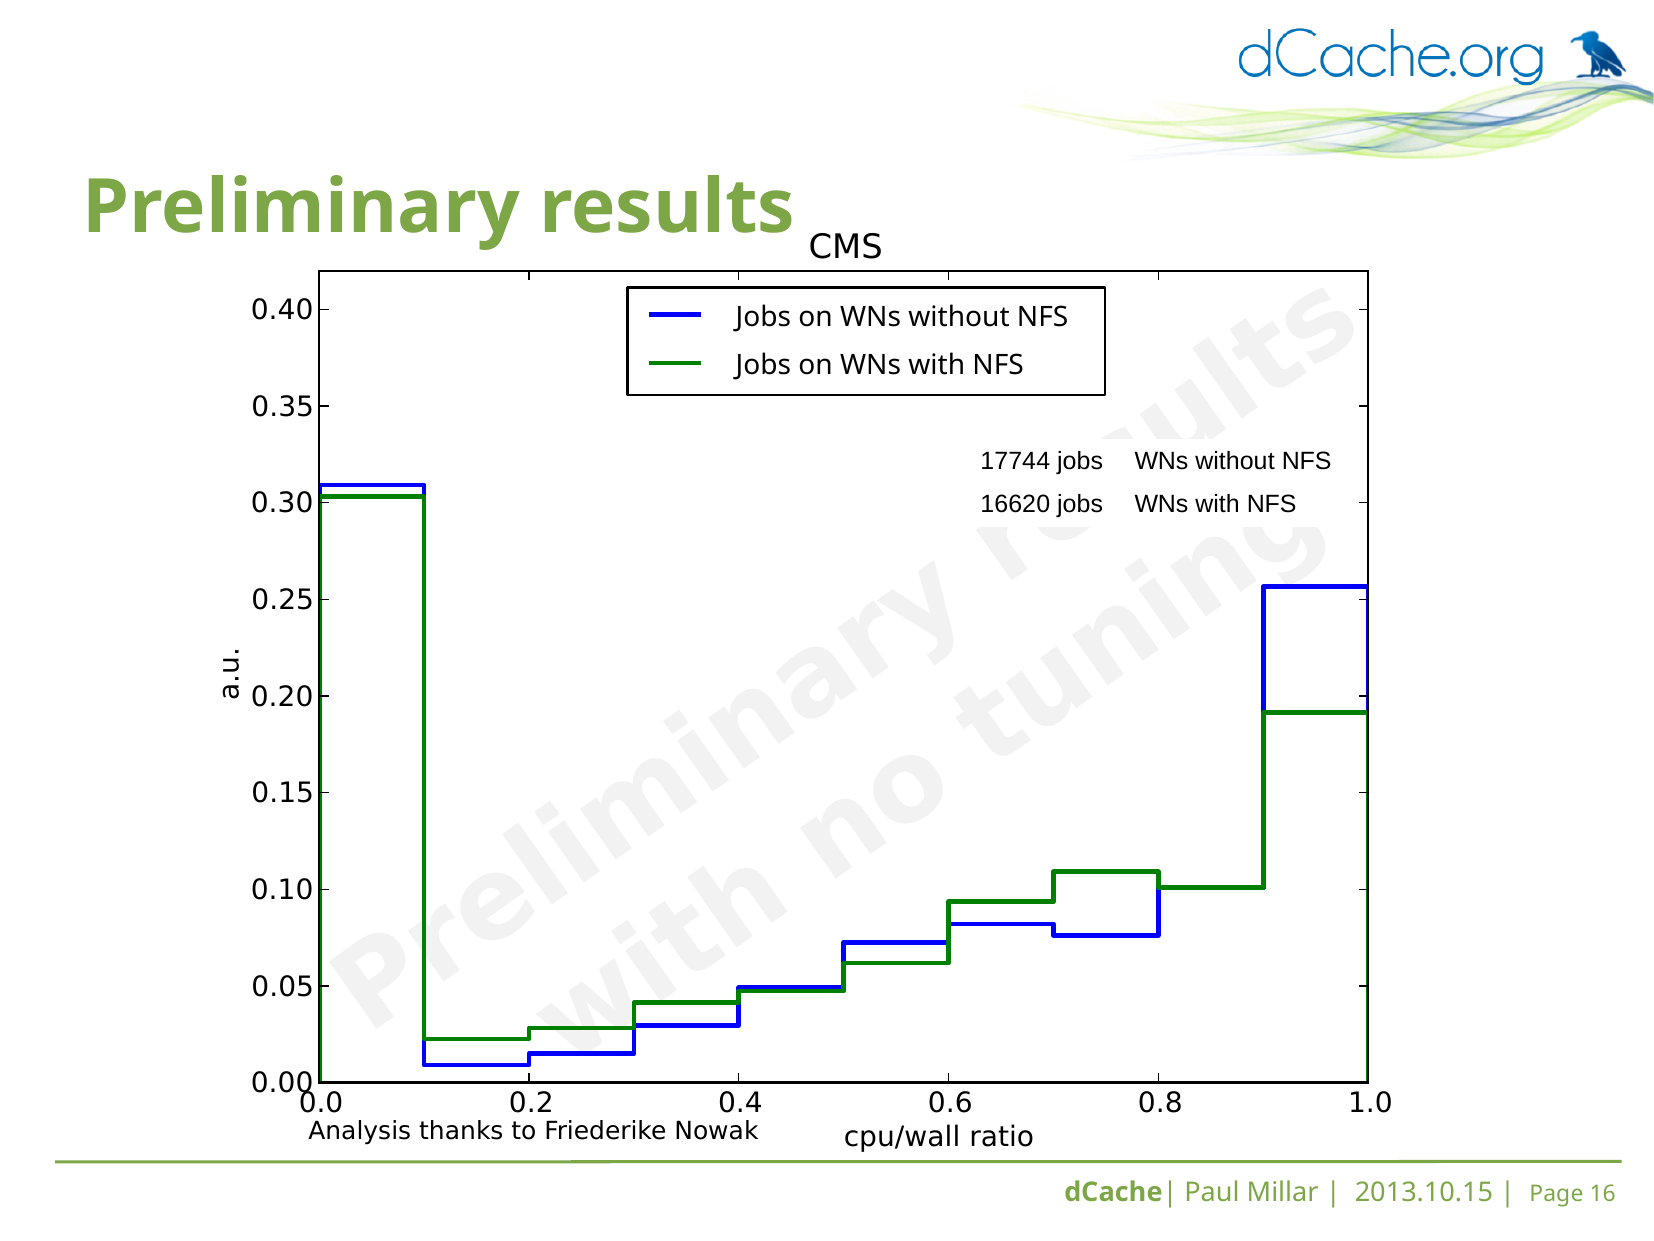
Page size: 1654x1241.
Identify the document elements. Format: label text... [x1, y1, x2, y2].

table_header 17744 jobs [967, 440, 1120, 482]
picture [149, 168, 1505, 1186]
title Preliminary results [82, 156, 1605, 251]
picture [956, 16, 1654, 169]
table_cell WNs with NFS [1120, 483, 1352, 526]
table_cell 16620 jobs [967, 483, 1120, 526]
table_header WNs without NFS [1120, 440, 1352, 482]
